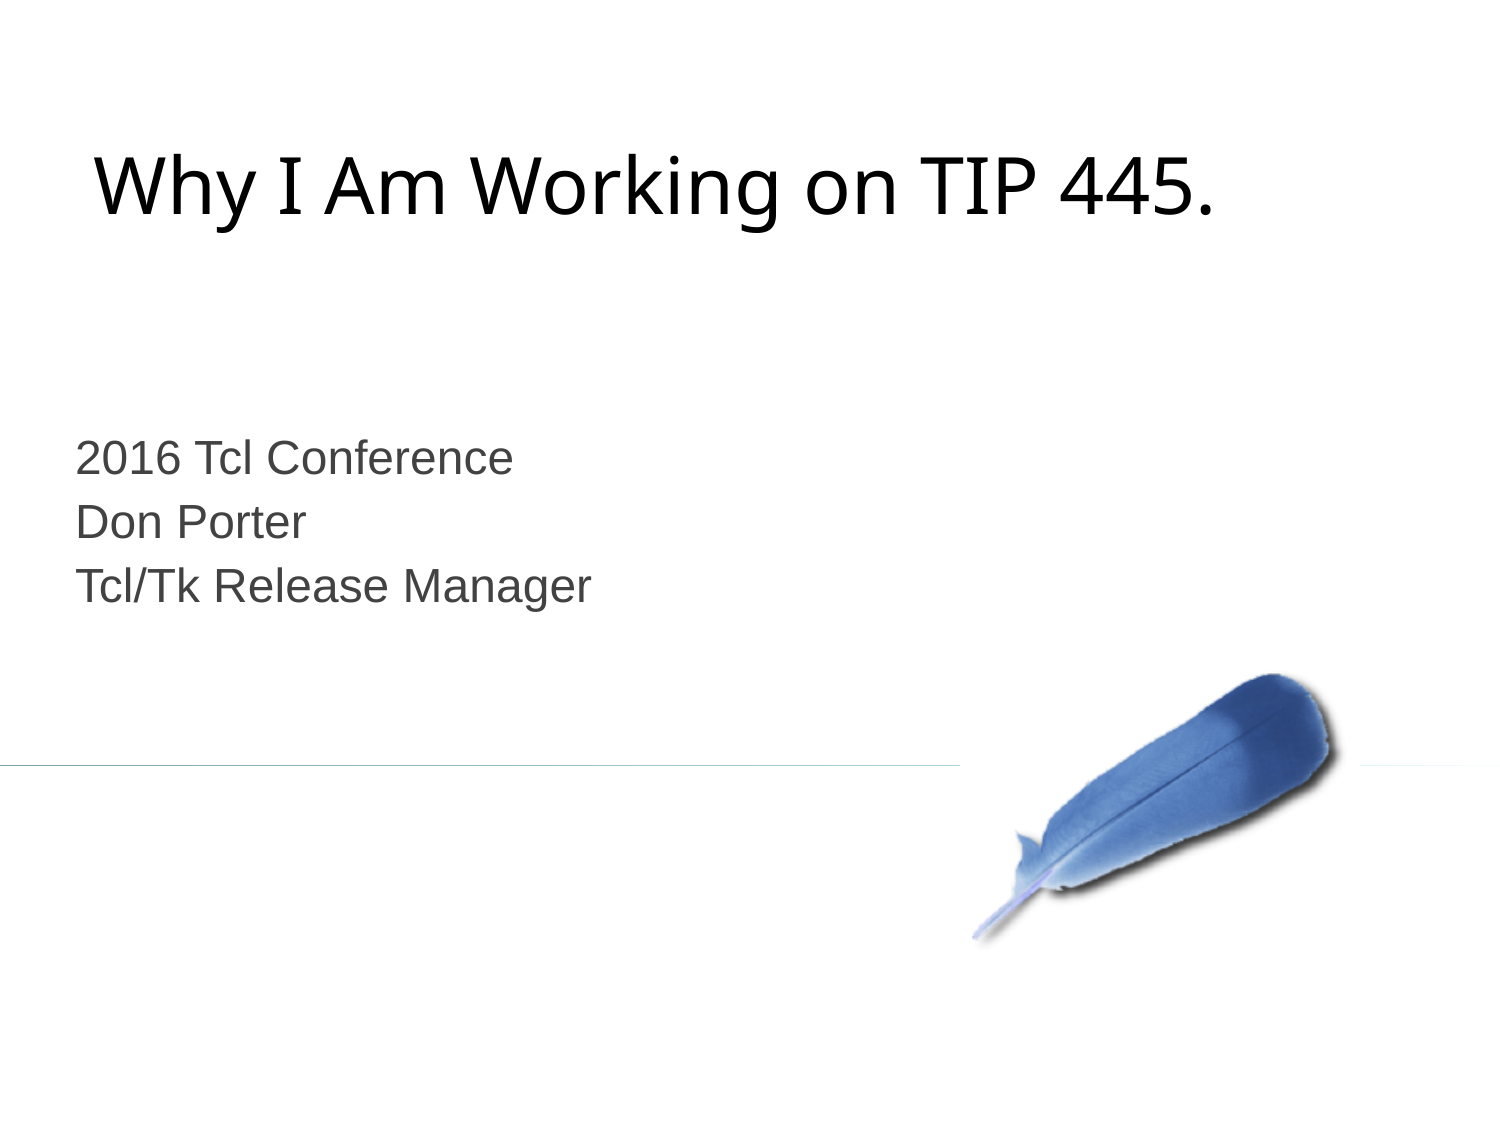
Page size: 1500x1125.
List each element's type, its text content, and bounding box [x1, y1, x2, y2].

title Why I Am Working on TIP 445. [86, 135, 1437, 302]
list 2016 Tcl Conference Don Porter Tcl/Tk Release Manager [75, 427, 1425, 1125]
picture [960, 605, 1360, 1006]
